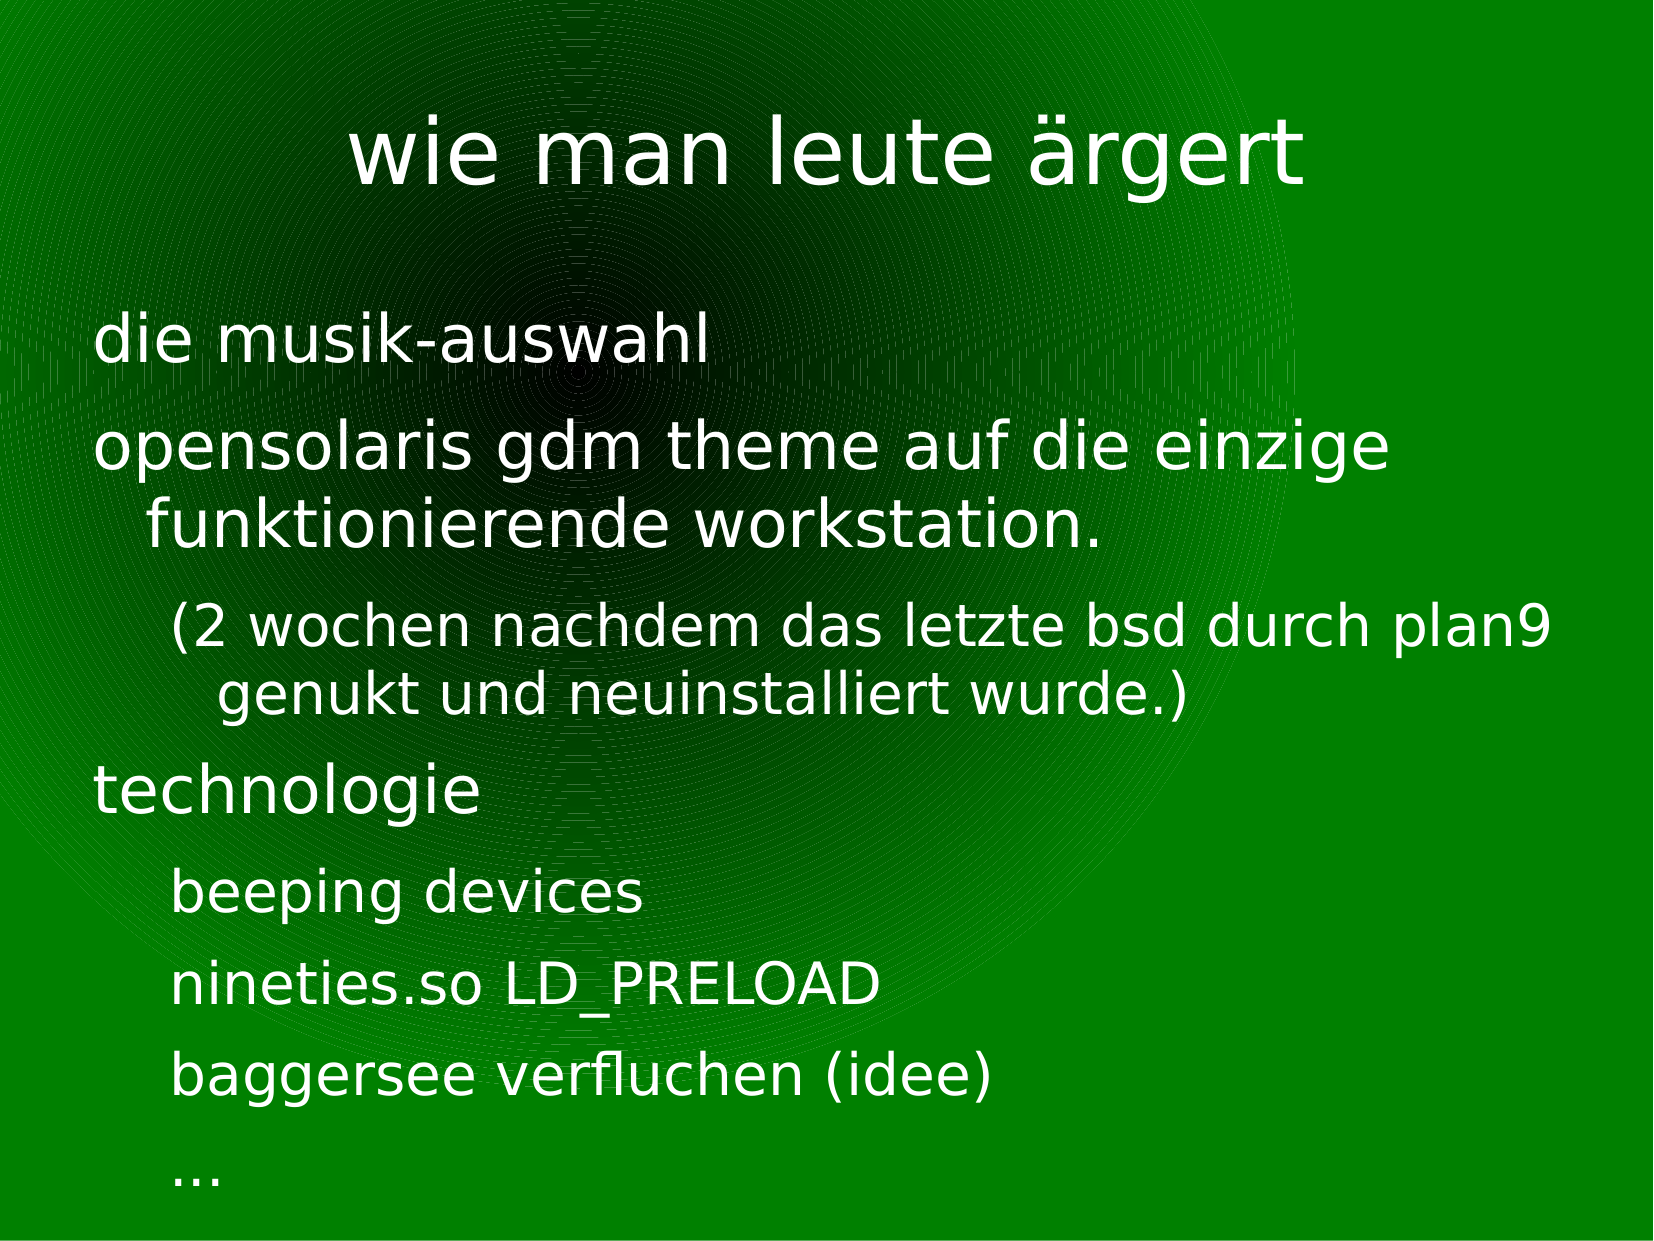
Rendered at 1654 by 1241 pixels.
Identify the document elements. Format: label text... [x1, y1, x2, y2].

list die musik-auswahl opensolaris gdm theme auf die einzige funktionierende workstation. (2 wochen nachdem das letzte bsd durch plan9 genukt und neuinstalliert wurde.) technologie beeping devices nineties.so LD_PRELOAD baggersee verfluchen (idee) ... [74, 300, 1563, 1201]
title wie man leute ärgert [82, 49, 1571, 257]
